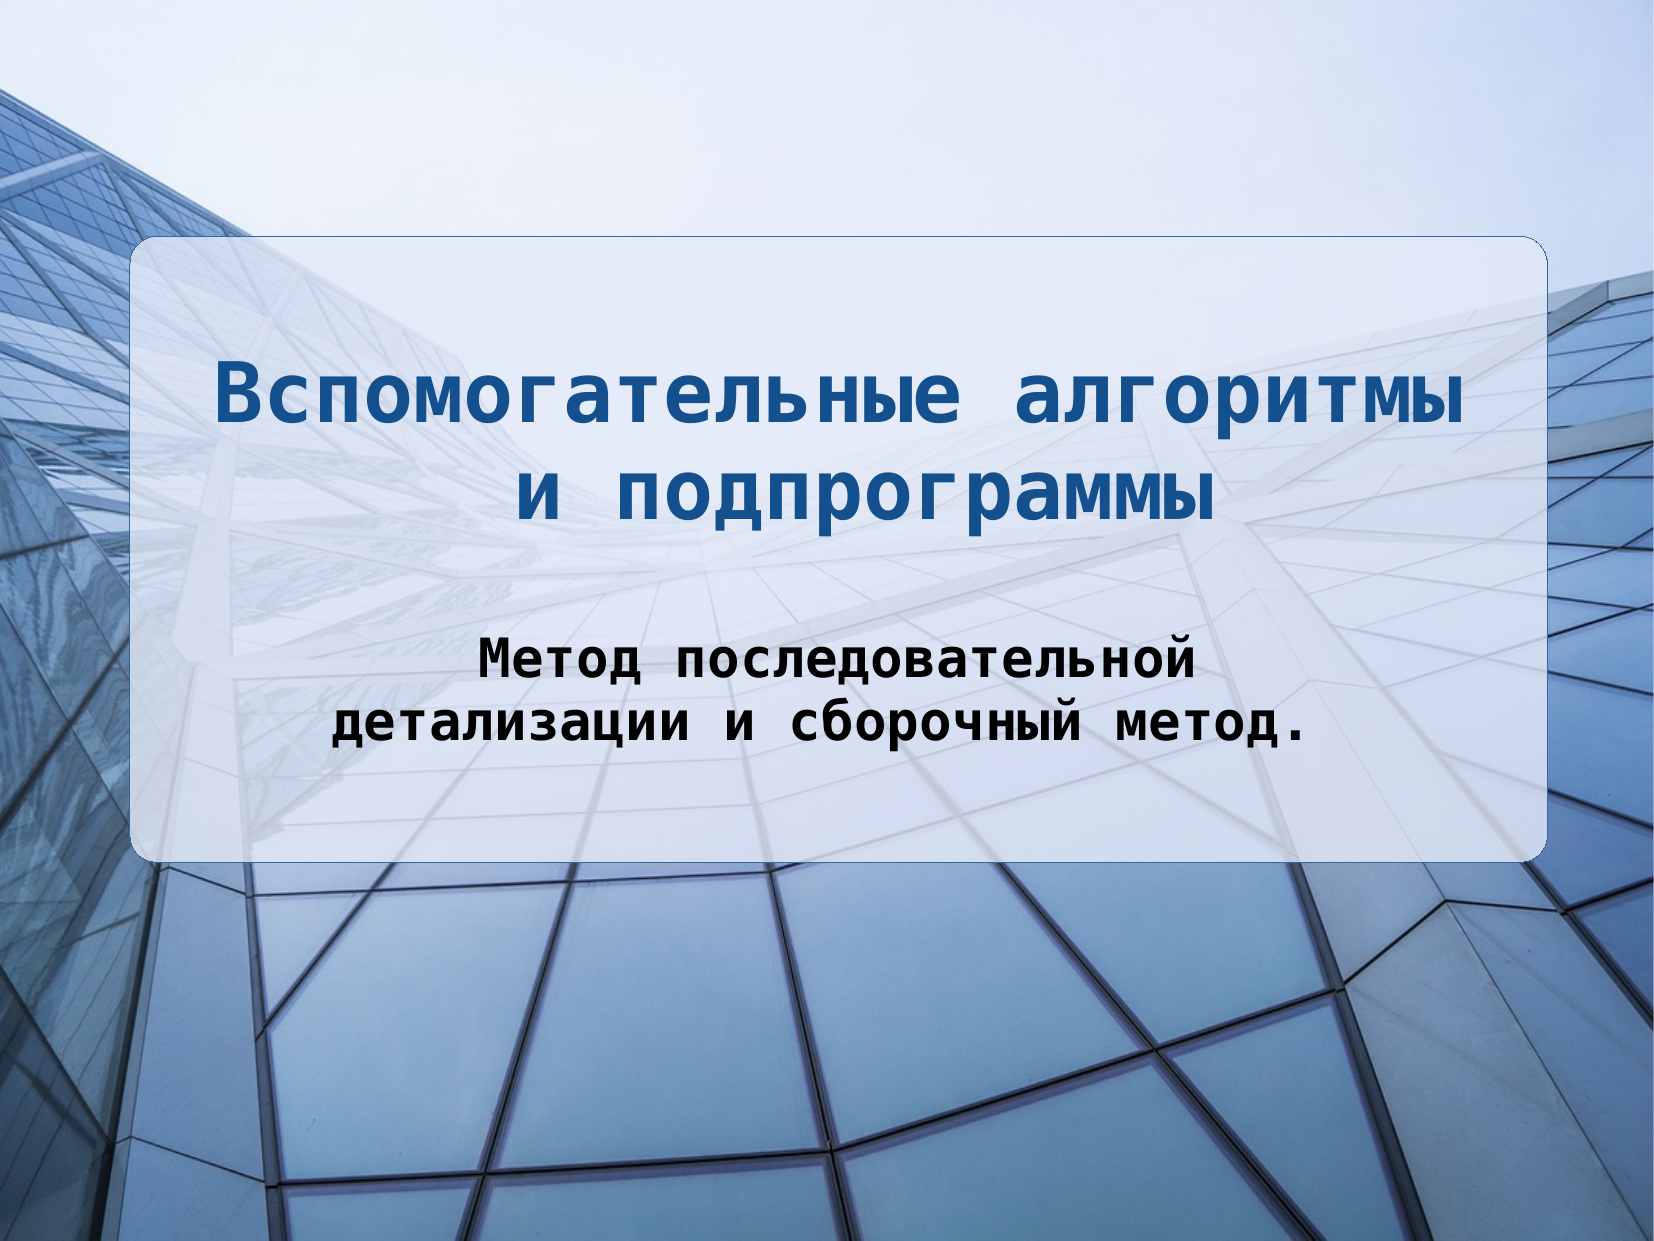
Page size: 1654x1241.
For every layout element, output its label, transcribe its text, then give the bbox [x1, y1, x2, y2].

picture [0, 0, 1654, 1241]
text_box Вспомогательные алгоритмы и подпрограммы Метод последовательной детализации и сборочный метод. [129, 236, 1548, 863]
